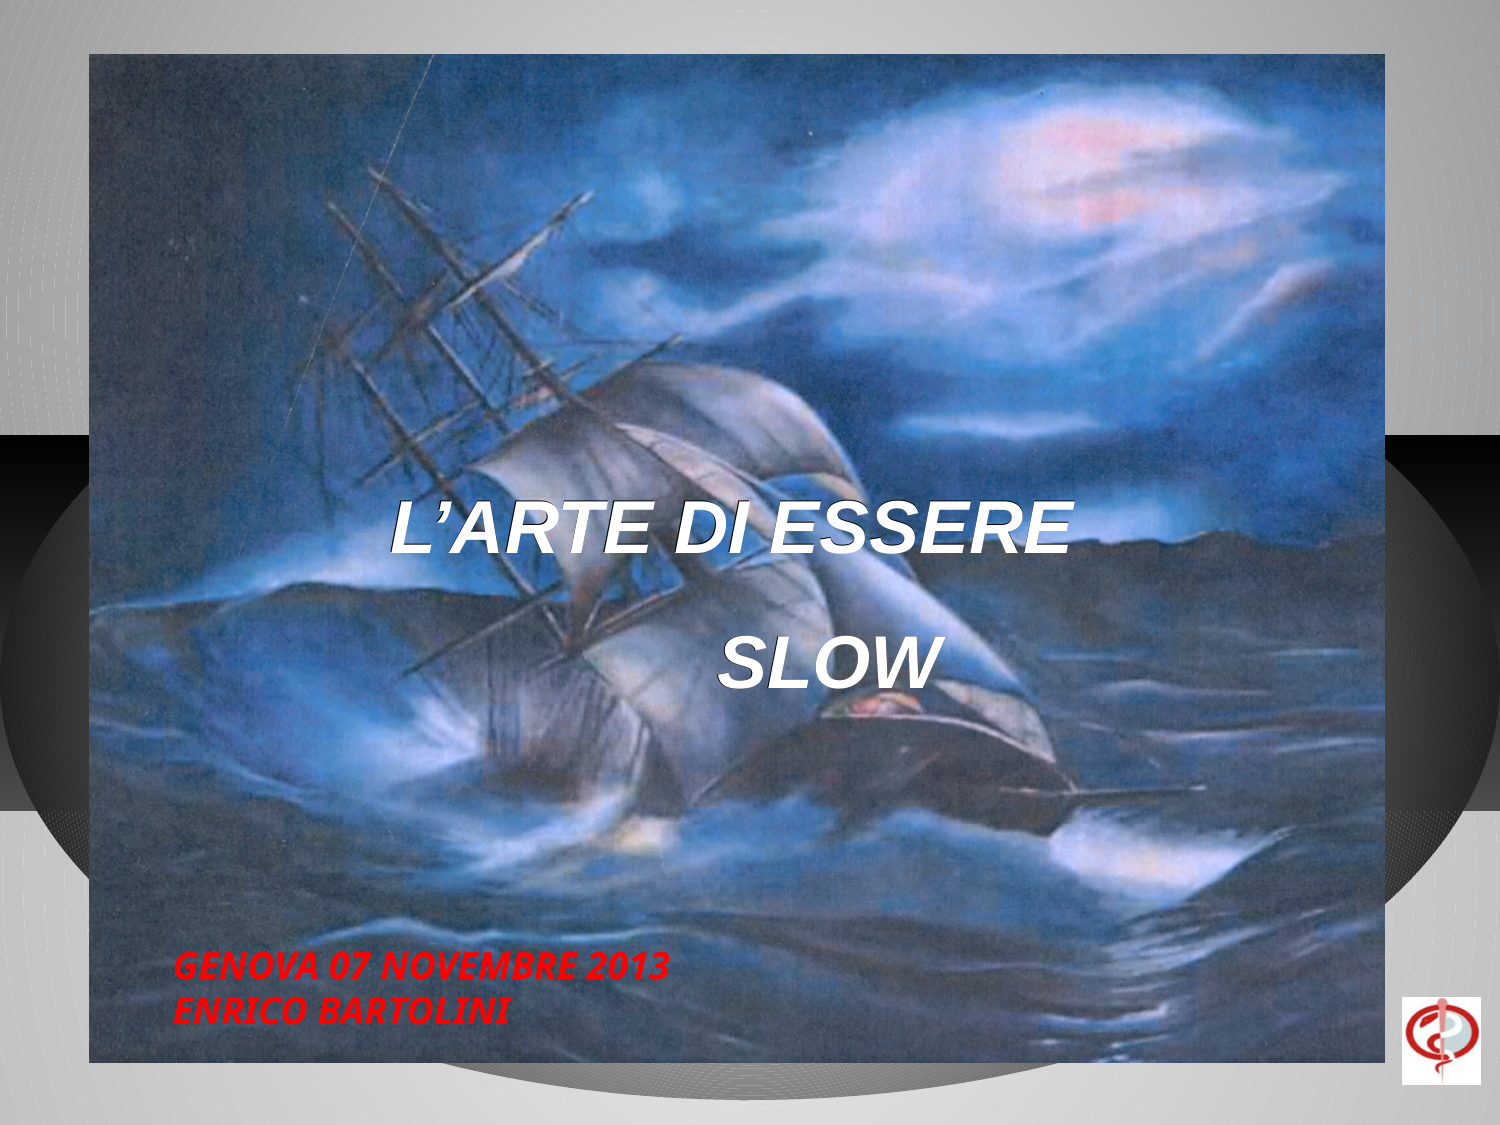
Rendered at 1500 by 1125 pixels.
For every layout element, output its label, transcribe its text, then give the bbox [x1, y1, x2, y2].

picture [1402, 997, 1481, 1085]
text_box L’ARTE DI ESSERE SLOW [375, 426, 1125, 712]
picture [89, 54, 1385, 1063]
text_box GENOVA 07 NOVEMBRE 2013 ENRICO BARTOLINI [157, 934, 712, 1041]
